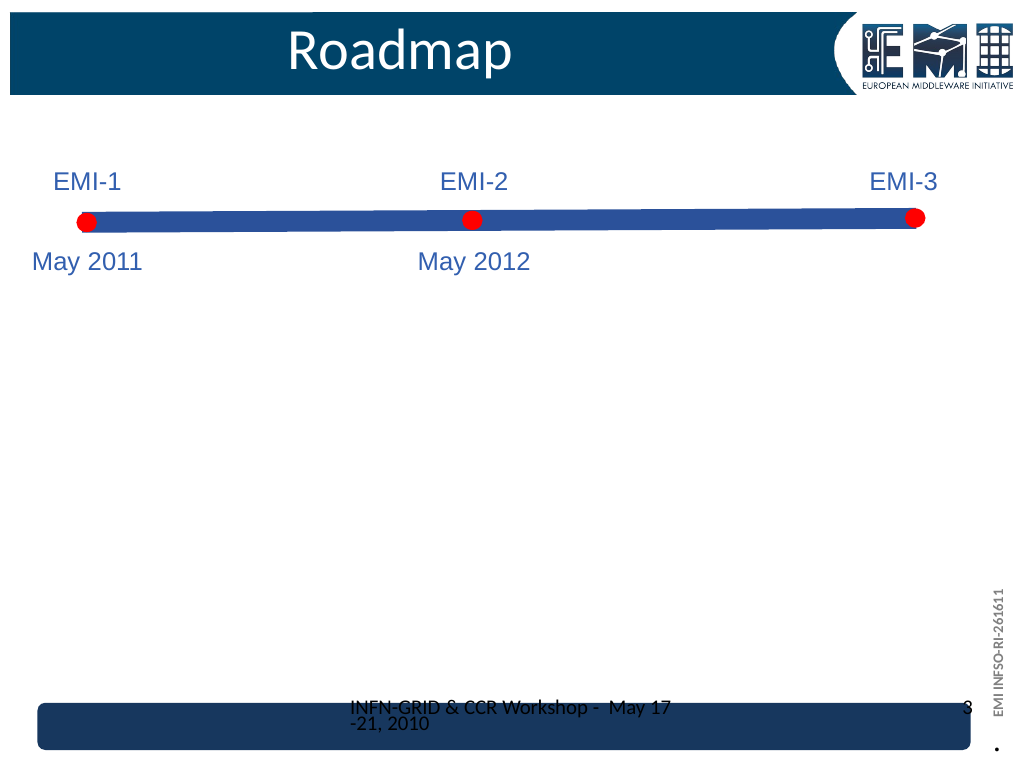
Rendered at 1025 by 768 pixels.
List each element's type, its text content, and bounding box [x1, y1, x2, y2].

picture [1007, 23, 1013, 89]
picture [9, 12, 16, 95]
text_box [904, 208, 926, 228]
picture [19, 12, 846, 95]
text_box EMI-1 May 2011 [17, 156, 158, 284]
text_box EMI-2 May 2012 [402, 157, 546, 284]
title Roadmap [252, 3, 1007, 89]
text_box EMI-3 [854, 157, 954, 204]
